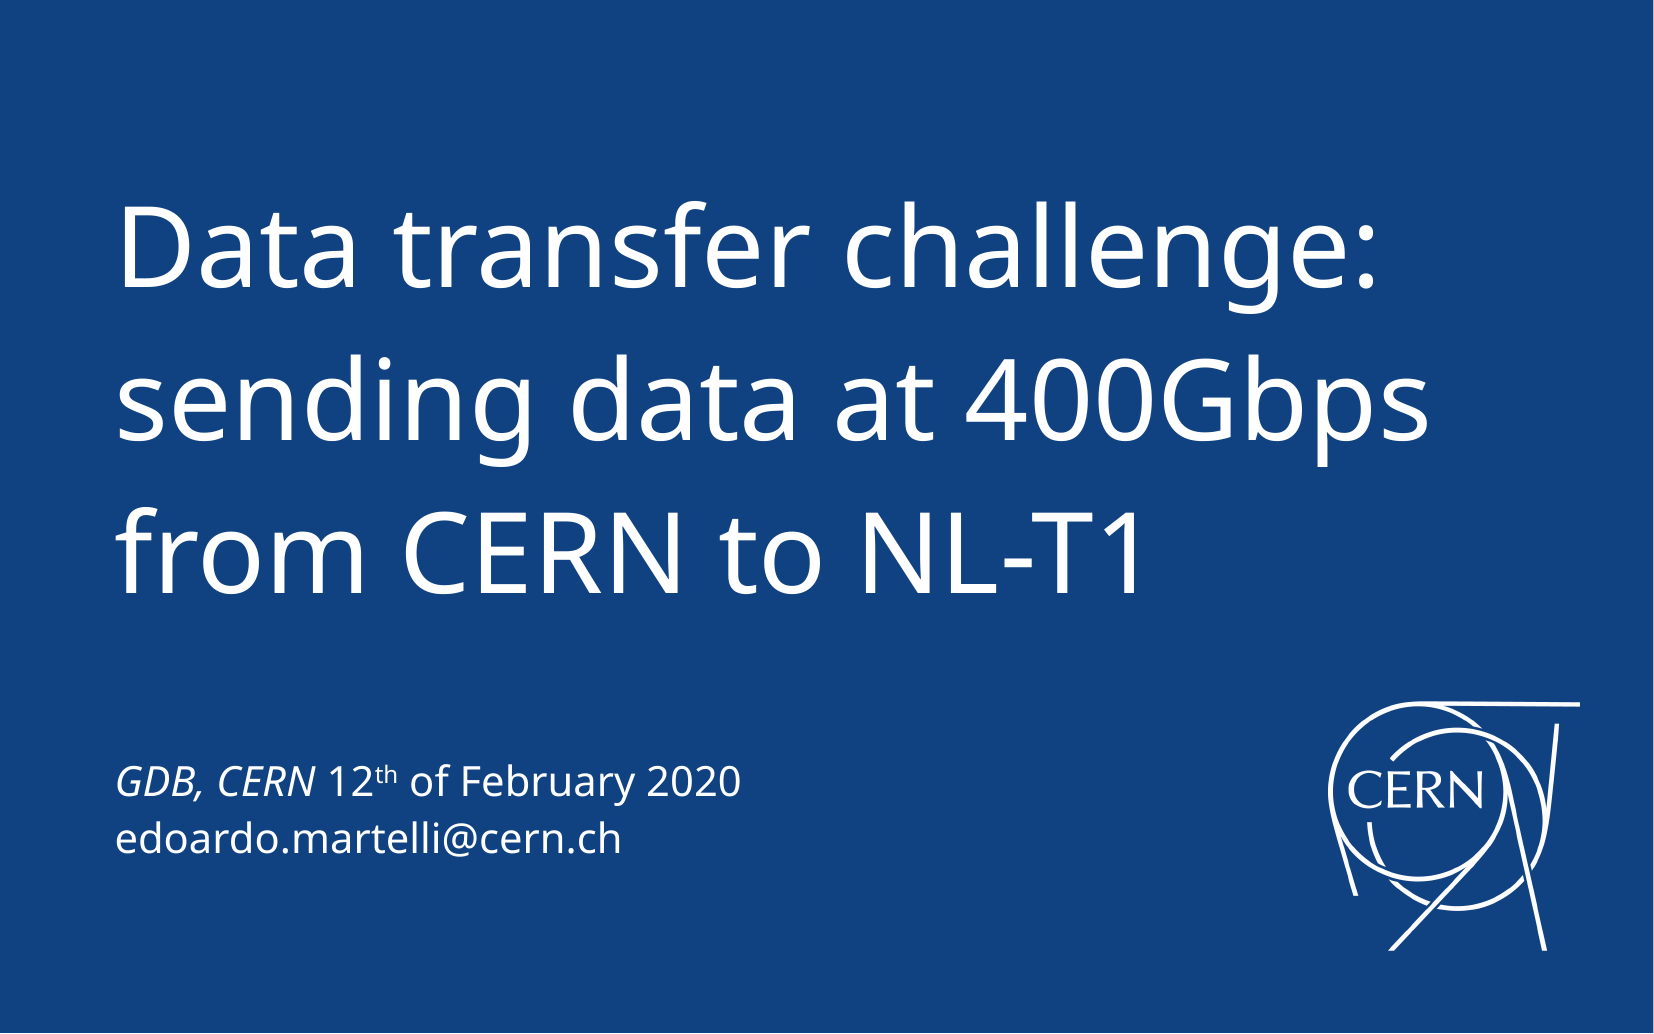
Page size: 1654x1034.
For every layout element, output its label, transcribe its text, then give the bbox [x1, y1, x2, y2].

picture [1328, 923, 1580, 952]
title Data transfer challenge: sending data at 400Gbps from CERN to NL-T1 GDB, CERN 12th of February 2020 edoardo.martelli@cern.ch [114, 166, 1630, 923]
